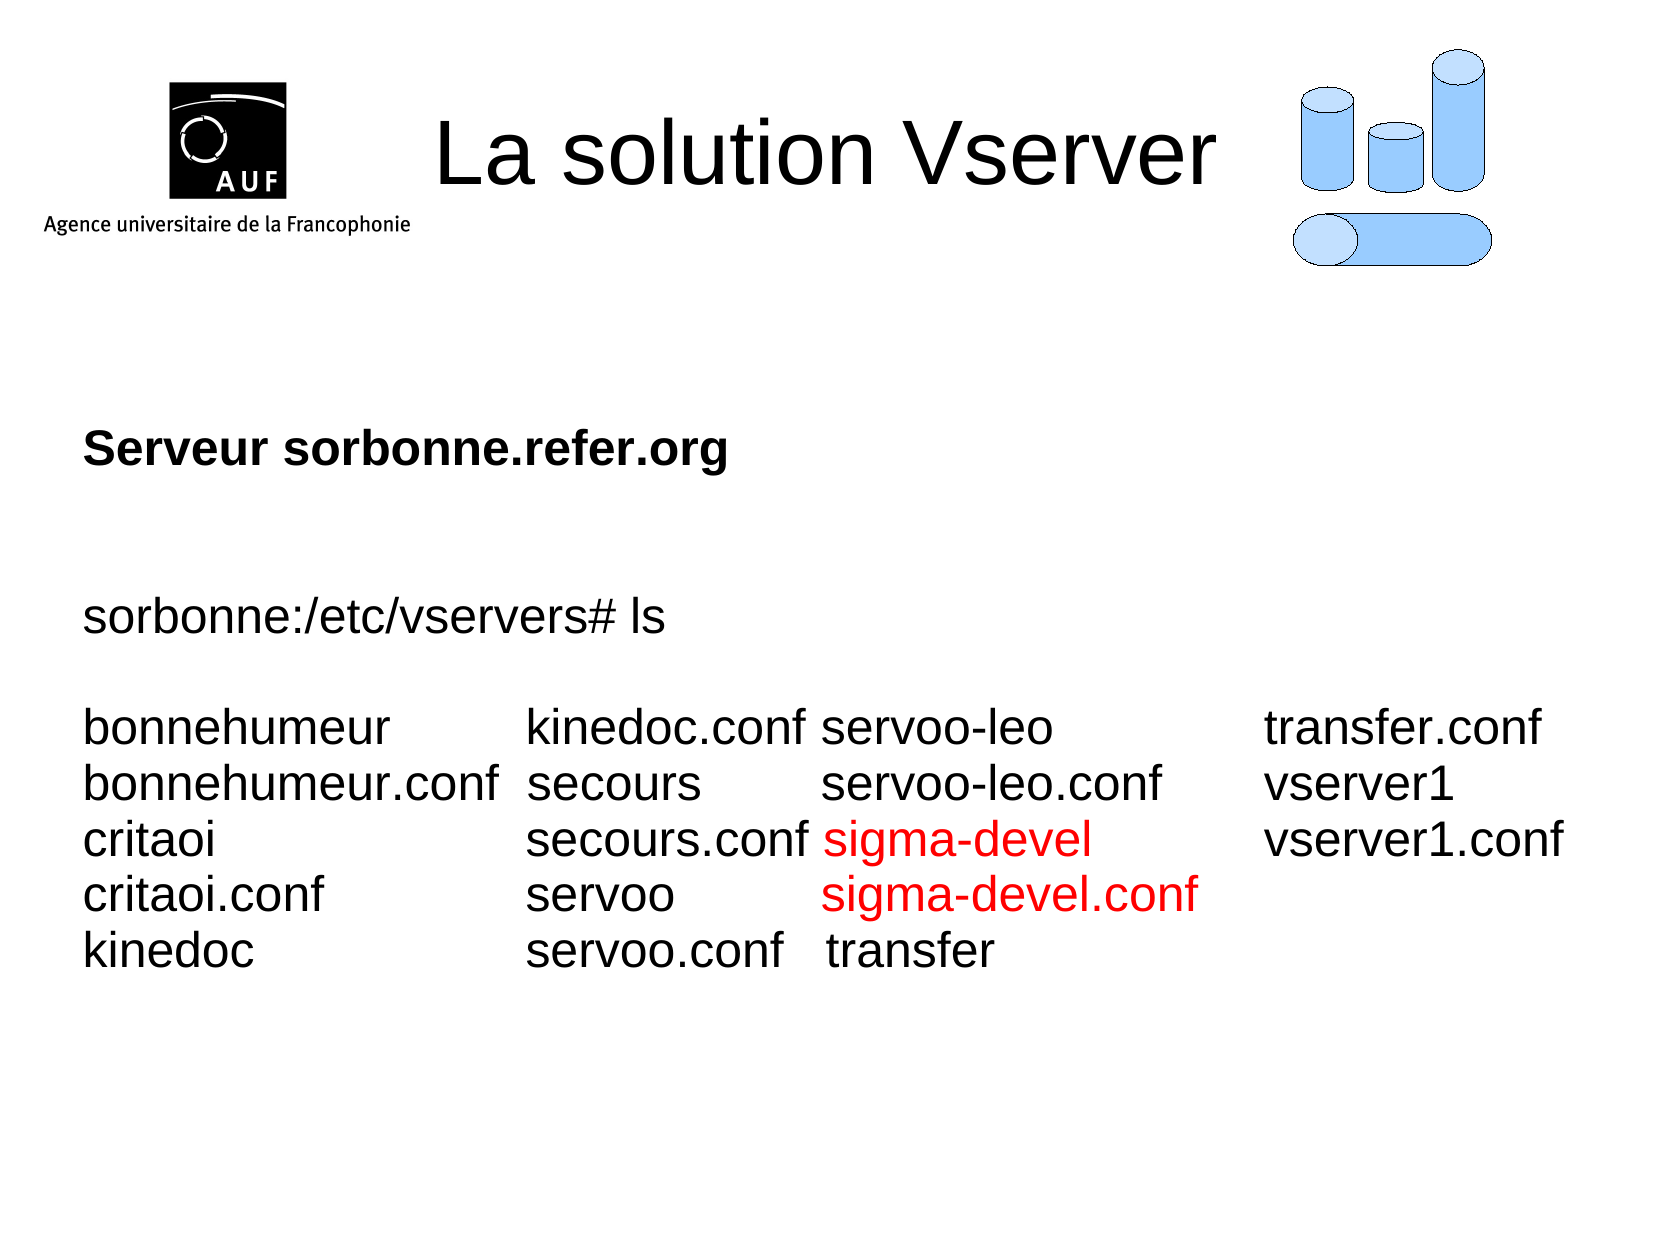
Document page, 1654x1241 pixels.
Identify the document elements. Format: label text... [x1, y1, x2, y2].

title La solution Vserver [82, 49, 1571, 257]
text_box [1335, 257, 1484, 266]
picture [40, 70, 414, 237]
subtitle Serveur sorbonne.refer.org sorbonne:/etc/vservers# ls bonnehumeur kinedoc.conf servoo-leo transfer.conf bonnehumeur.conf secours servoo-leo.conf vserver1 critaoi secours.conf sigma-devel vserver1.conf critaoi.conf servoo sigma-devel.conf kinedoc servoo.conf transfer [82, 290, 1571, 1109]
